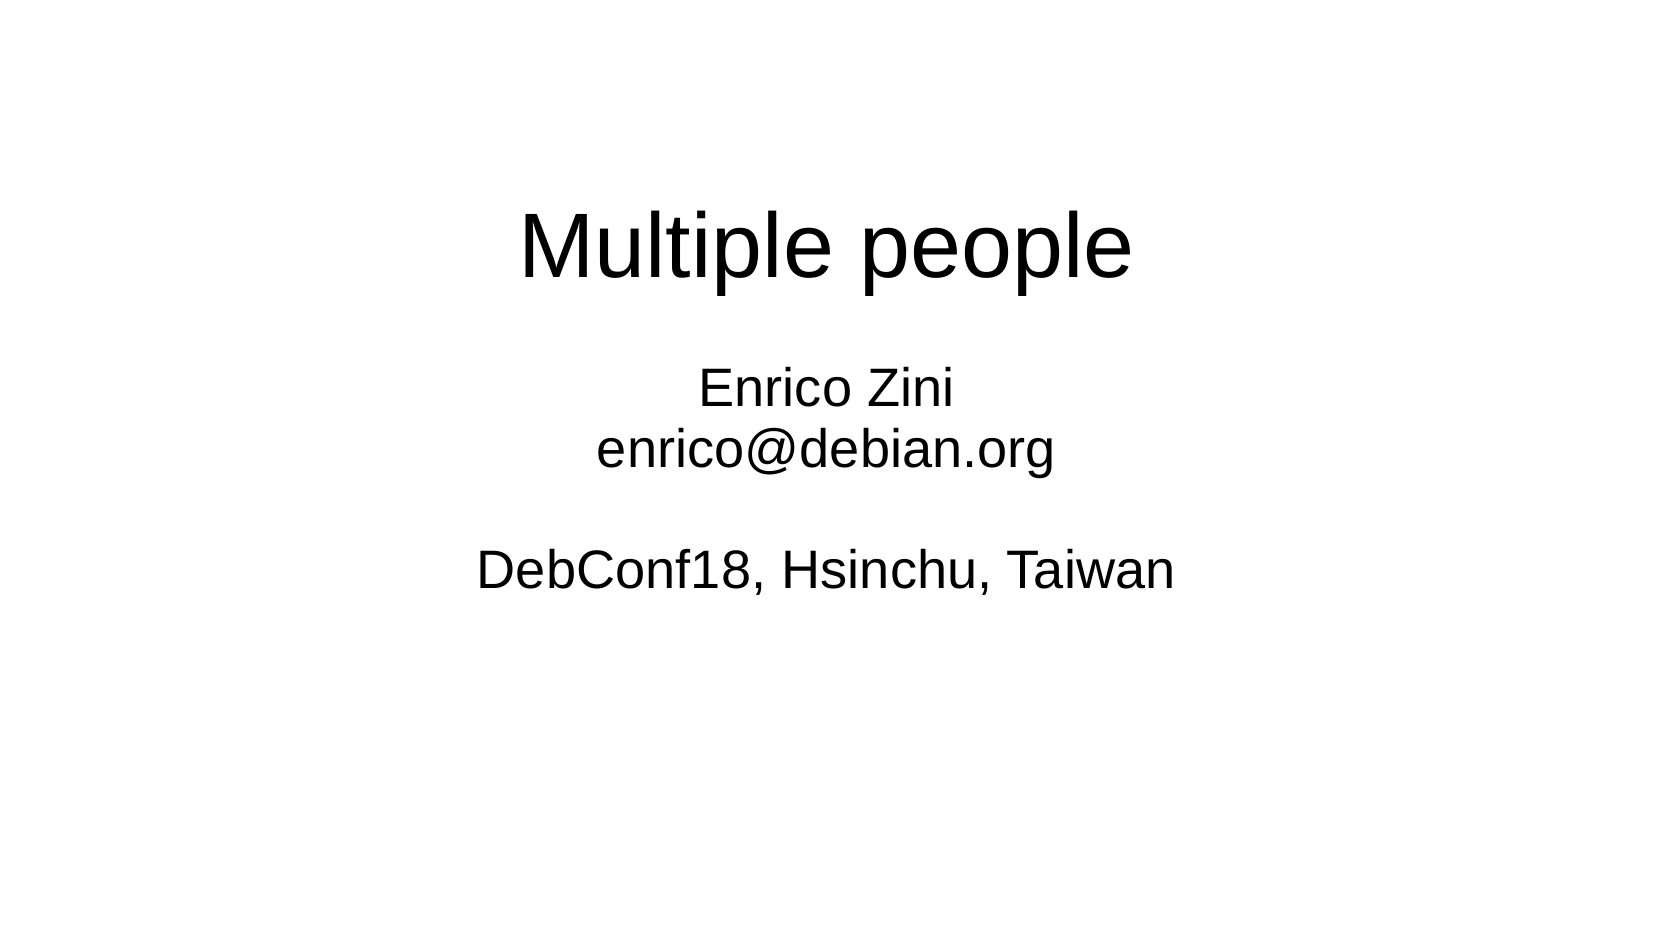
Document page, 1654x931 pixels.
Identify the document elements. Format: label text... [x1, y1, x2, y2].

subtitle Multiple people Enrico Zini enrico@debian.org DebConf18, Hsinchu, Taiwan [82, 37, 1571, 757]
